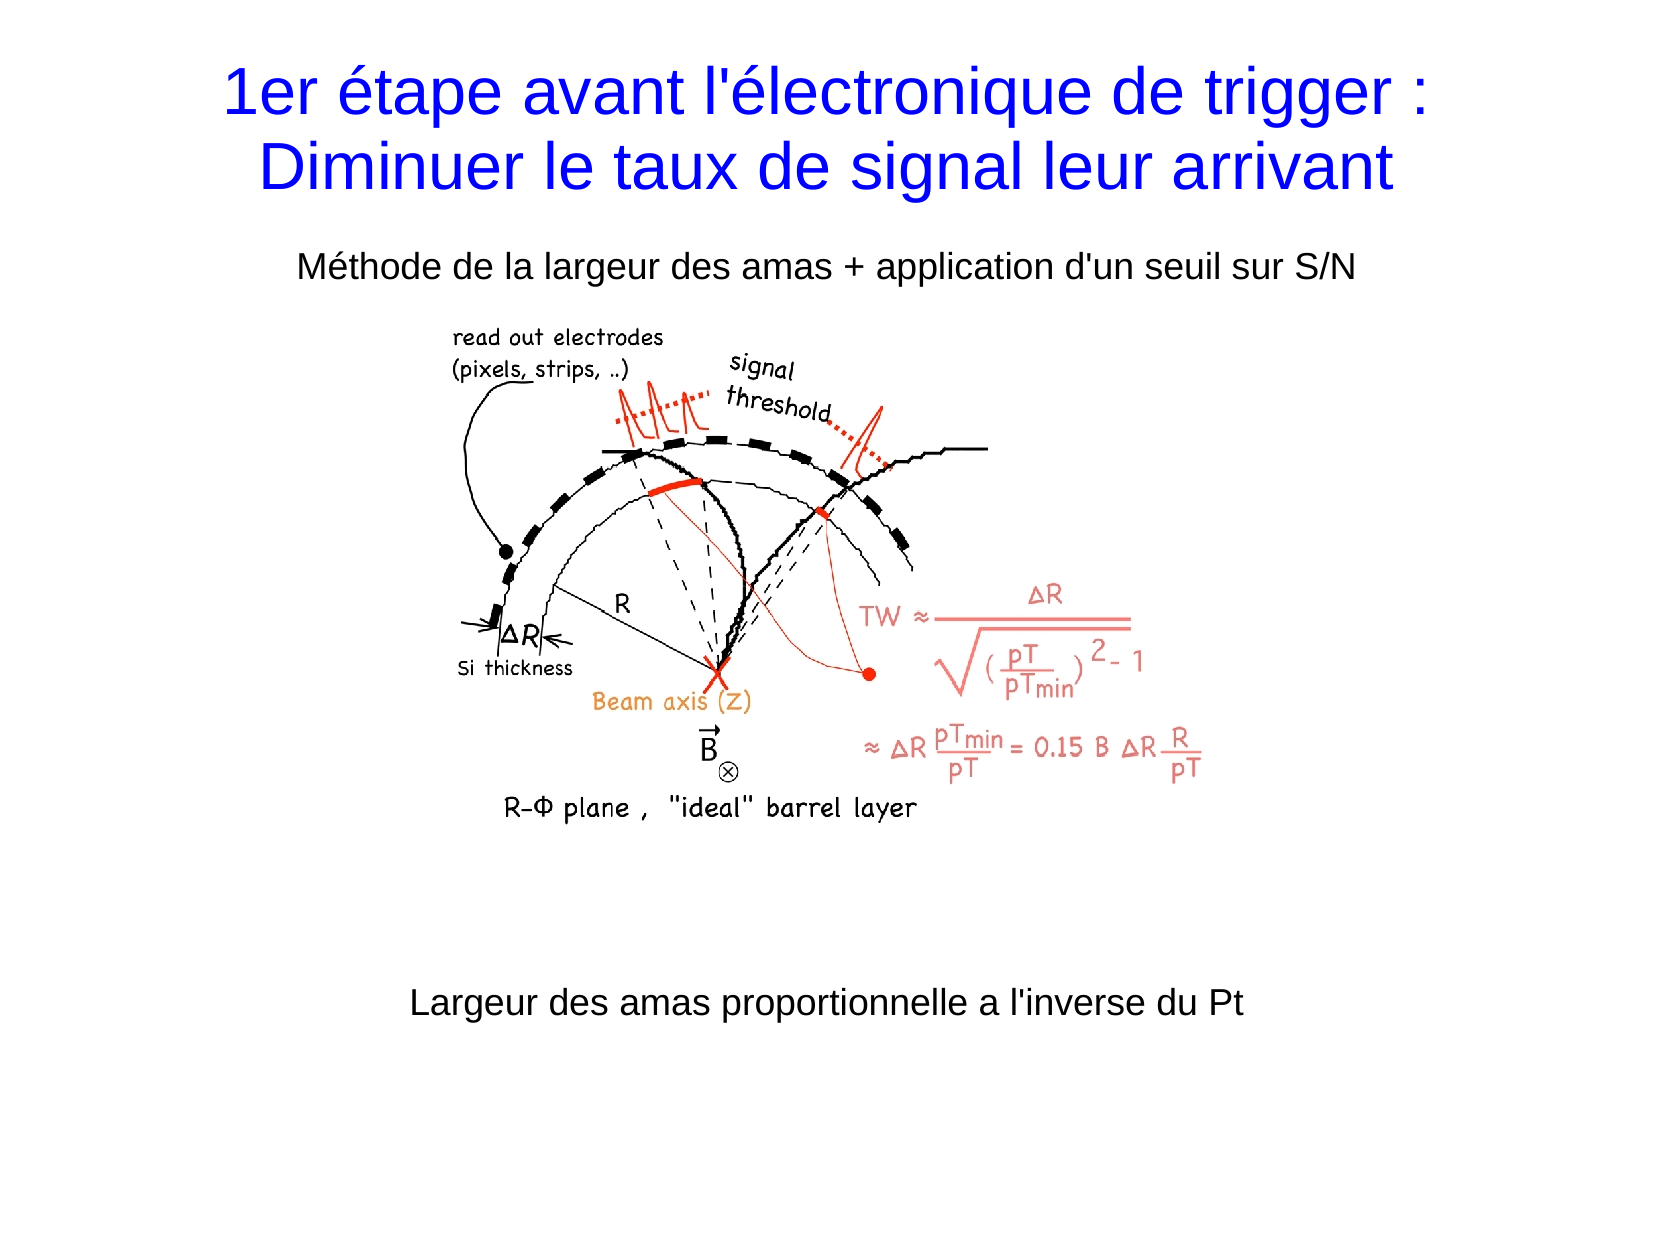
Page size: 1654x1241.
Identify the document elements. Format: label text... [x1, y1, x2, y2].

picture [450, 324, 1204, 827]
text_box Largeur des amas proportionnelle a l'inverse du Pt [265, 974, 1388, 1032]
text_box 1er étape avant l'électronique de trigger : Diminuer le taux de signal leur arrivant Méthode de la largeur des amas + application d'un seuil sur S/N [29, 46, 1625, 296]
